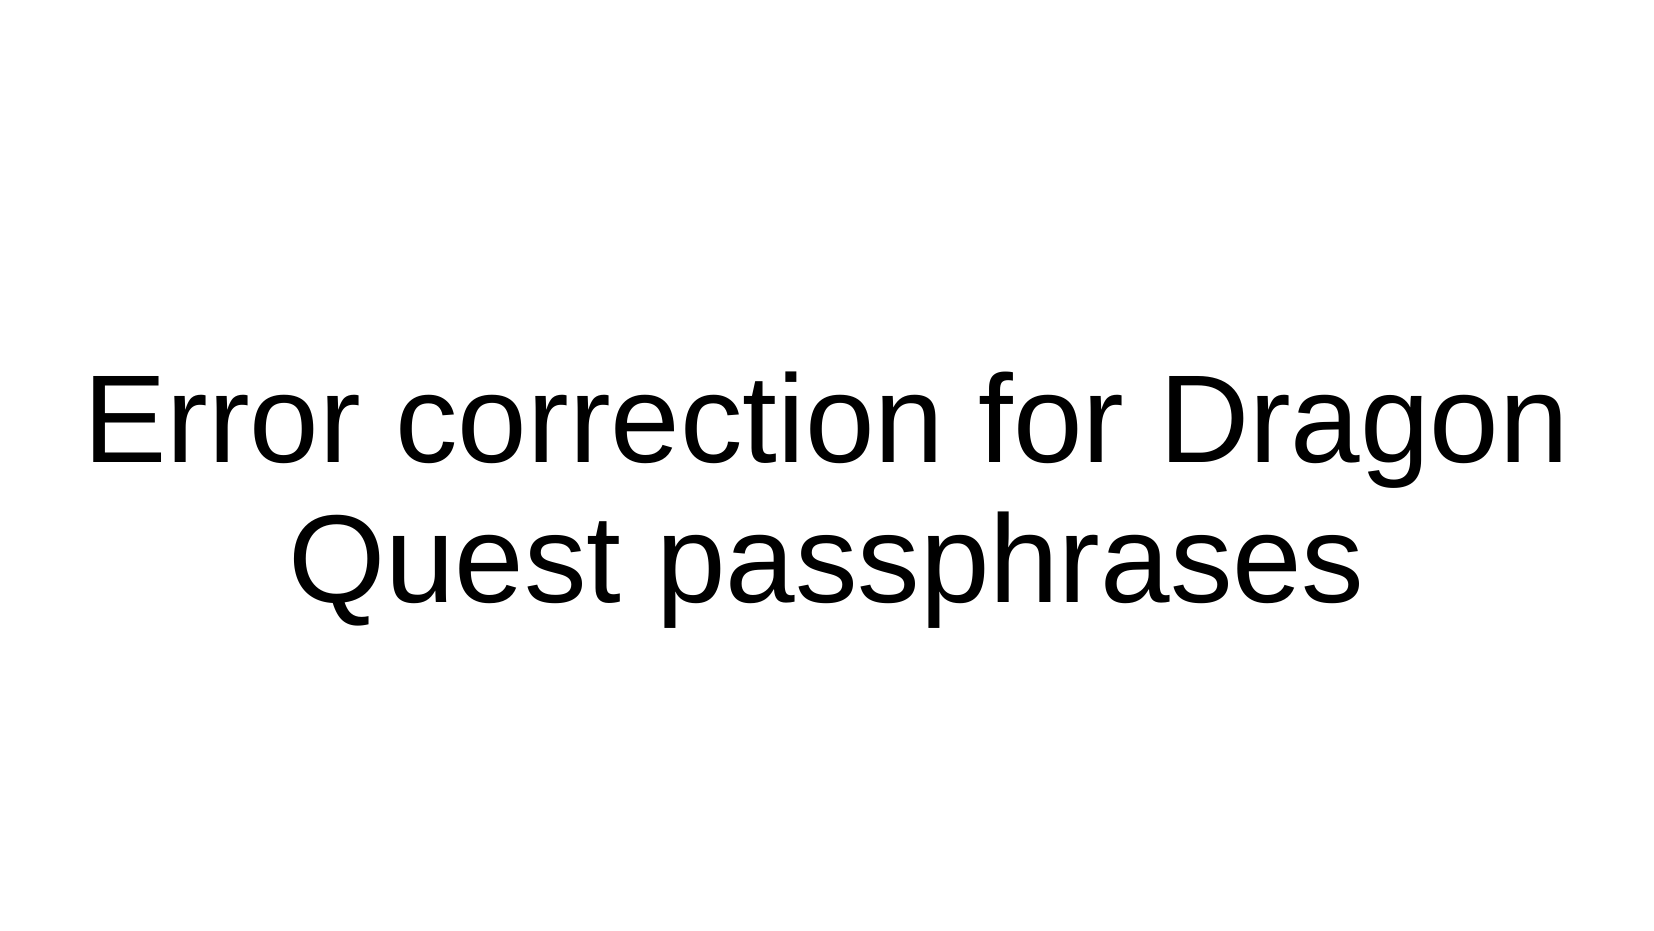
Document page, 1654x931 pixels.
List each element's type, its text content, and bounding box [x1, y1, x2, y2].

title Error correction for Dragon Quest passphrases [82, 349, 1571, 629]
